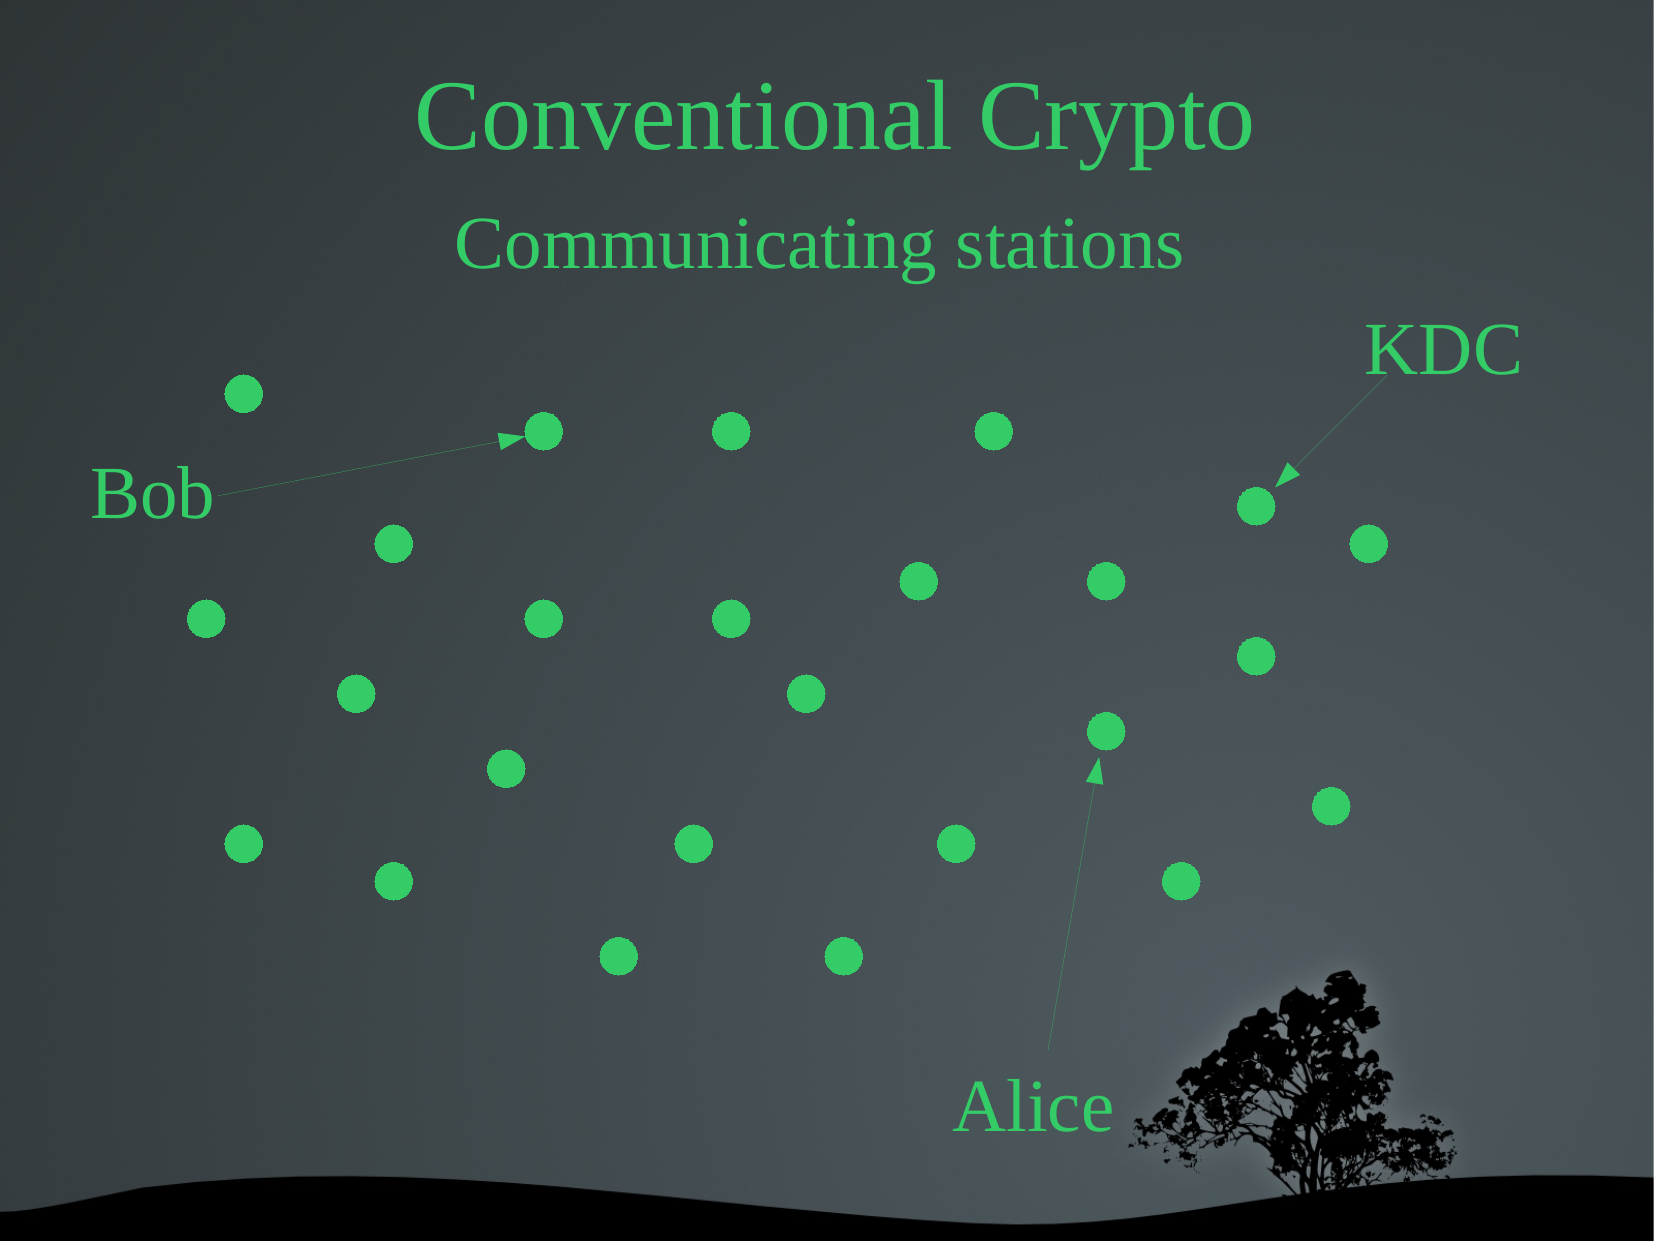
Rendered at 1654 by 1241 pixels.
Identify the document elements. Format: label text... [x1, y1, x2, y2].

text_box [712, 599, 751, 638]
text_box [1237, 637, 1276, 676]
text_box Conventional Crypto [400, 53, 1267, 189]
text_box [524, 412, 563, 451]
text_box [374, 862, 413, 901]
text_box [224, 824, 263, 863]
text_box [1087, 712, 1126, 751]
text_box [524, 599, 563, 638]
text_box [1087, 562, 1126, 601]
text_box [1312, 787, 1351, 826]
text_box [487, 749, 526, 788]
text_box KDC [1350, 300, 1539, 406]
text_box [1237, 487, 1276, 526]
text_box [187, 599, 226, 638]
text_box [674, 824, 713, 863]
text_box [1162, 862, 1201, 901]
text_box [599, 937, 638, 976]
text_box Alice [937, 1056, 1130, 1163]
text_box Communicating stations [440, 194, 1201, 301]
text_box [1349, 524, 1388, 563]
text_box [712, 412, 751, 451]
text_box [824, 937, 863, 976]
text_box [374, 524, 413, 563]
text_box [787, 674, 826, 713]
text_box [937, 824, 976, 863]
text_box [974, 412, 1013, 451]
text_box [899, 562, 938, 601]
text_box [337, 674, 376, 713]
text_box Bob [75, 444, 231, 551]
picture [0, 0, 1654, 1241]
text_box [224, 374, 263, 413]
